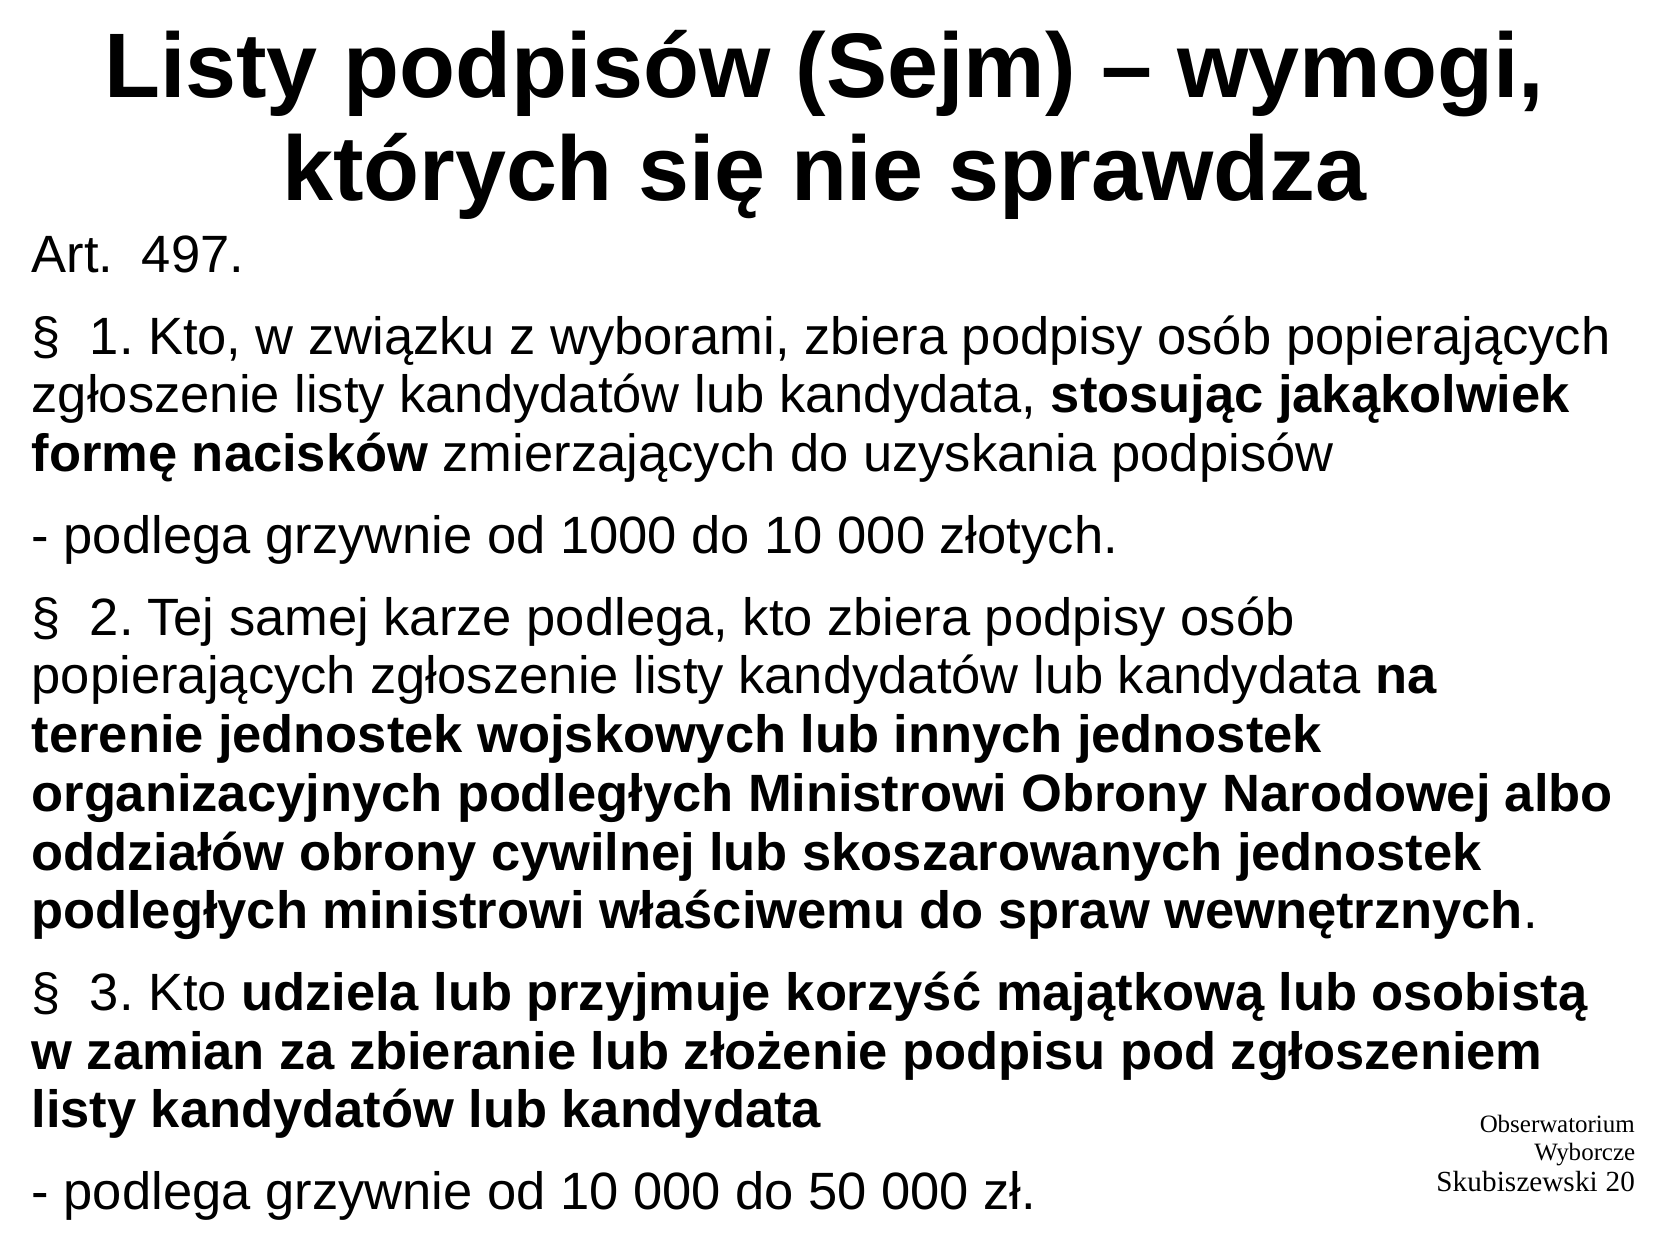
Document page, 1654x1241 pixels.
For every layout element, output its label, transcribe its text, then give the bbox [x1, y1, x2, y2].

title Listy podpisów (Sejm) – wymogi, których się nie sprawdza [15, 15, 1636, 256]
list Art. 497. § 1. Kto, w związku z wyborami, zbiera podpisy osób popierających zgłoszenie listy kandydatów lub kandydata, stosując jakąkolwiek formę nacisków zmierzających do uzyskania podpisów - podlega grzywnie od 1000 do 10 000 złotych. § 2. Tej samej karze podlega, kto zbiera podpisy osób popierających zgłoszenie listy kandydatów lub kandydata na terenie jednostek wojskowych lub innych jednostek organizacyjnych podległych Ministrowi Obrony Narodowej albo oddziałów obrony cywilnej lub skoszarowanych jednostek podległych ministrowi właściwemu do spraw wewnętrznych. § 3. Kto udziela lub przyjmuje korzyść majątkową lub osobistą w zamian za zbieranie lub złożenie podpisu pod zgłoszeniem listy kandydatów lub kandydata - podlega grzywnie od 10 000 do 50 000 zł. [31, 225, 1622, 1231]
